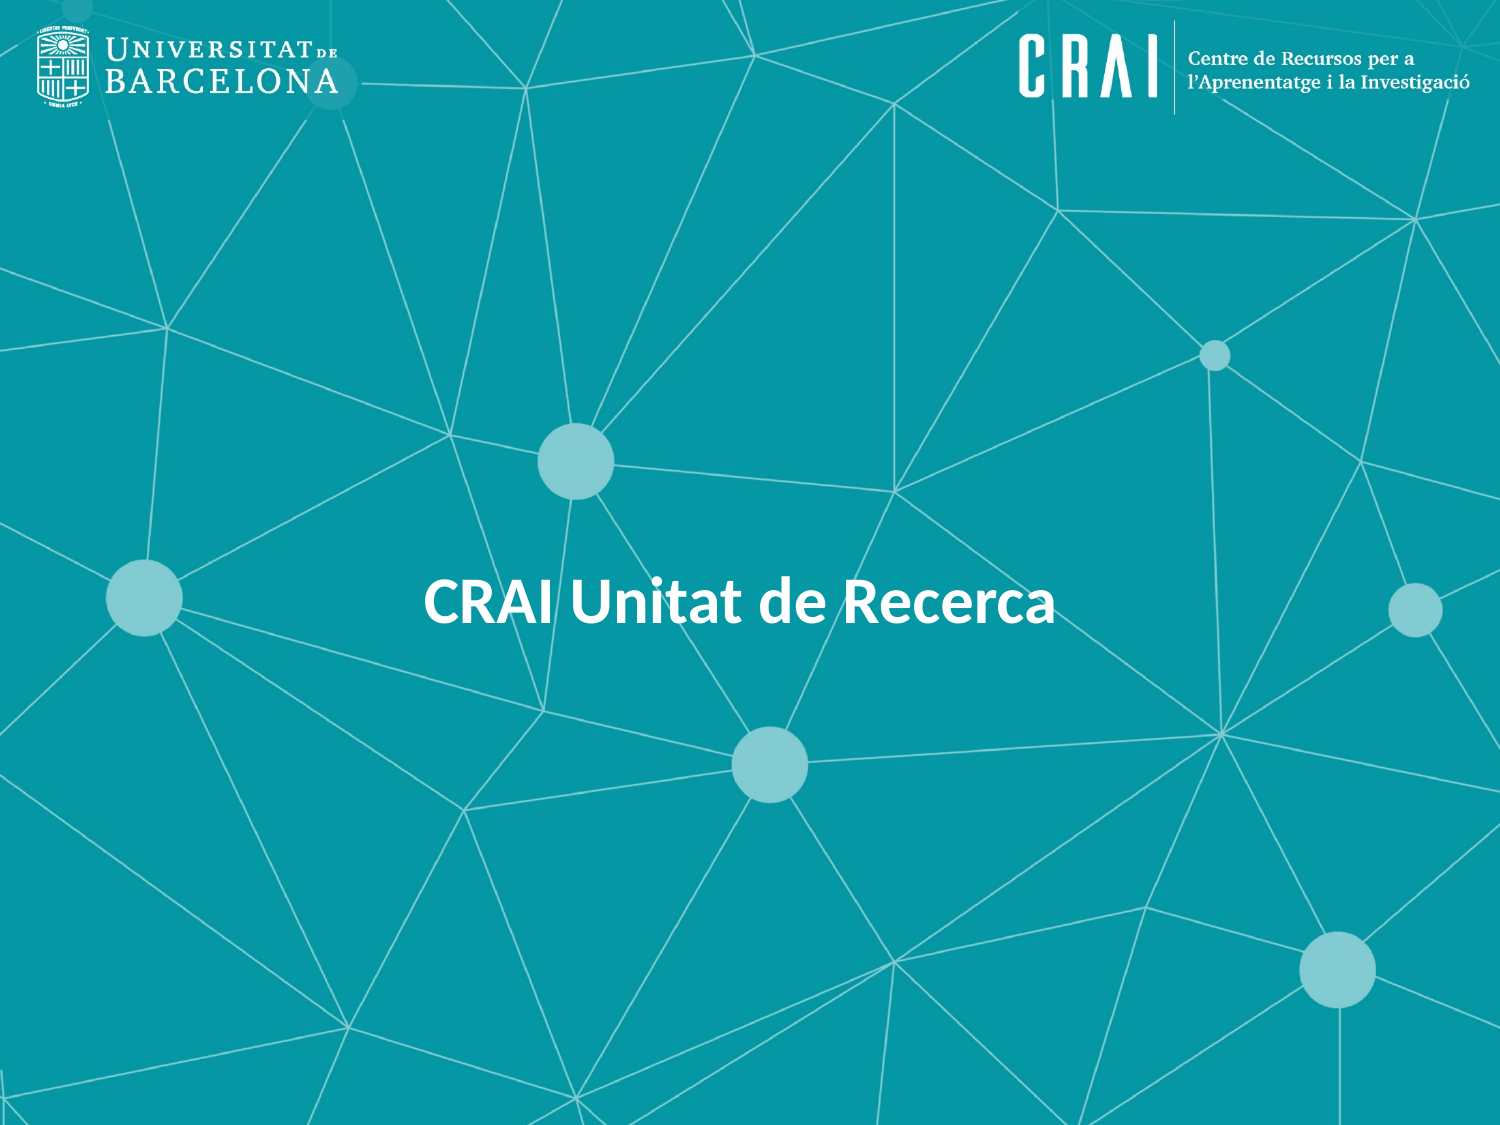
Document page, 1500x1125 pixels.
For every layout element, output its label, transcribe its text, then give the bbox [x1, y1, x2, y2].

text_box CRAI Unitat de Recerca [364, 549, 1118, 645]
picture [0, 0, 1500, 1125]
